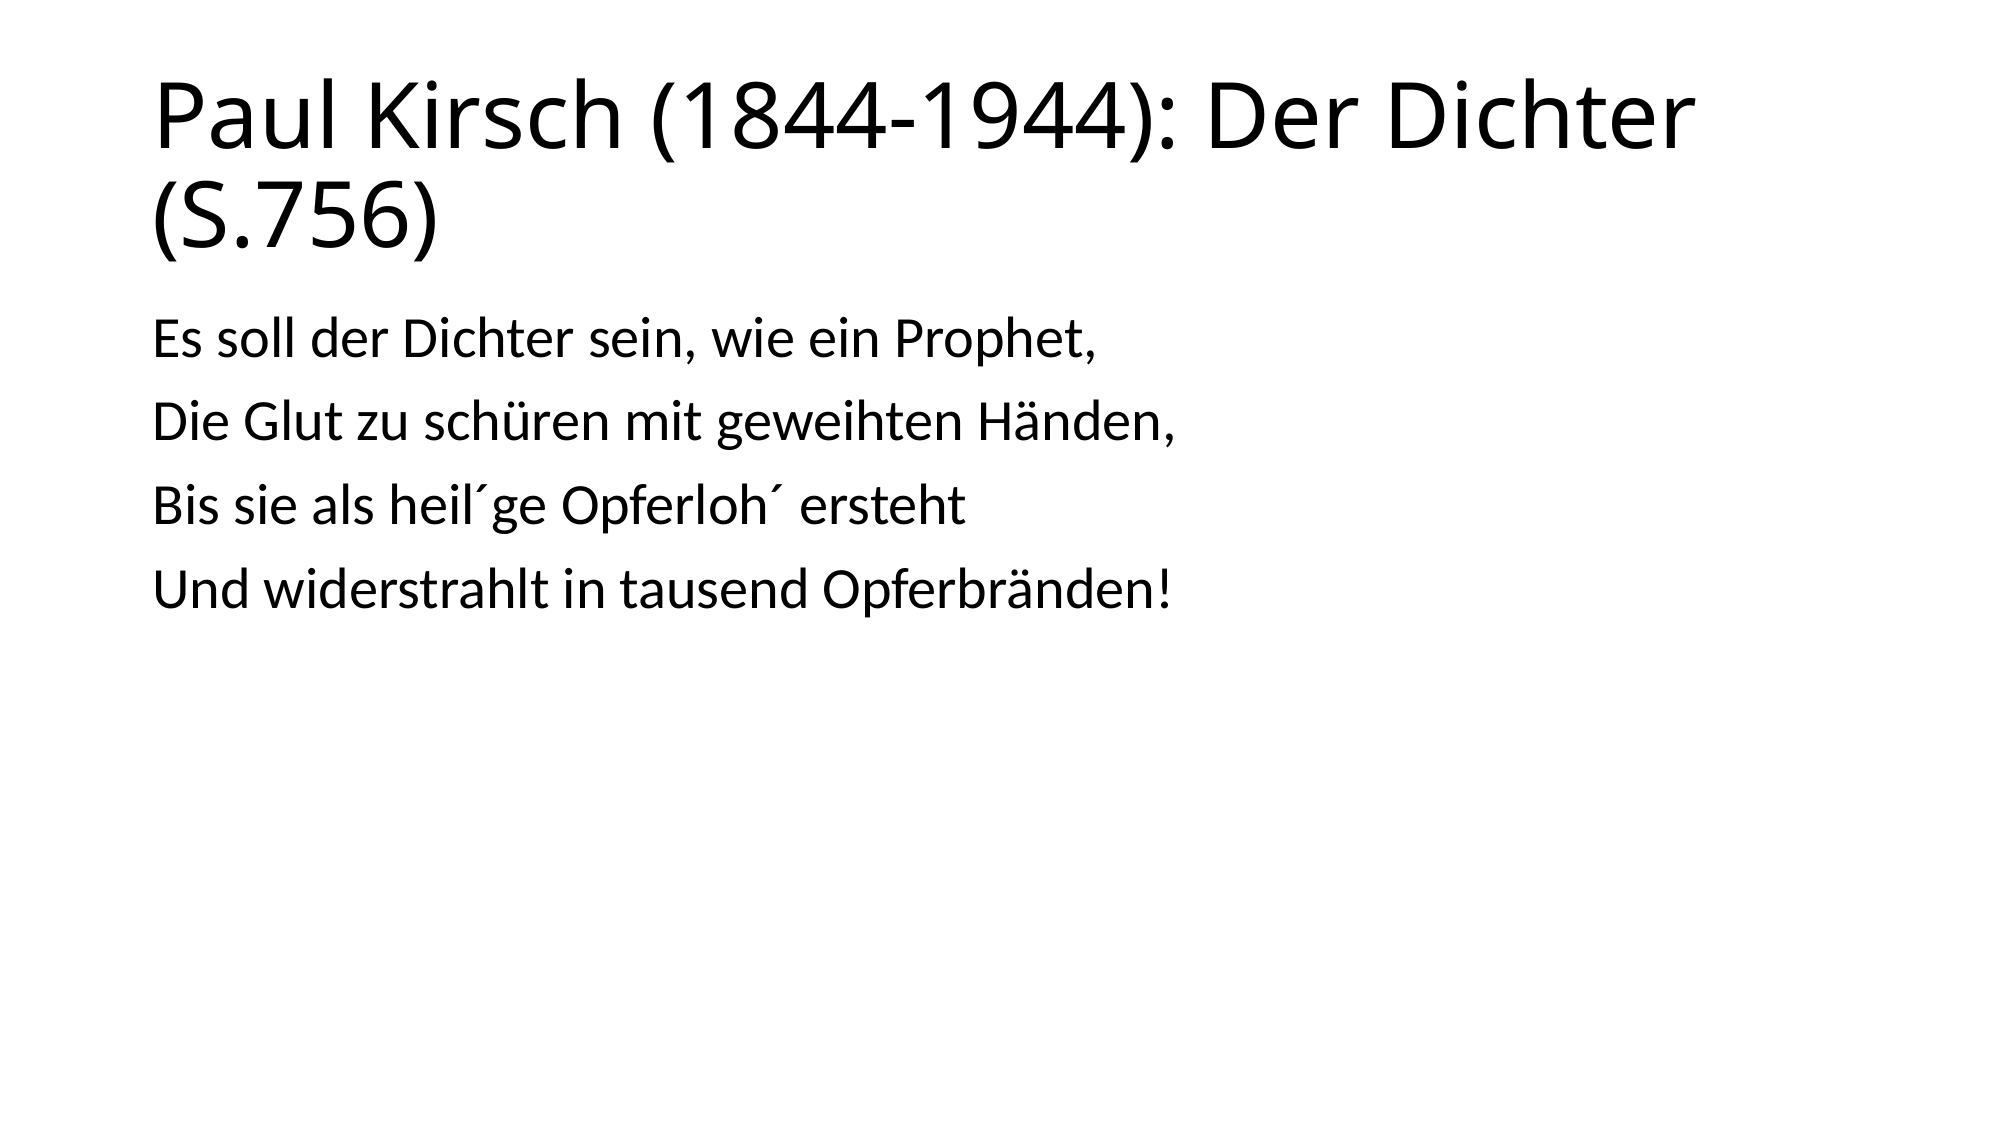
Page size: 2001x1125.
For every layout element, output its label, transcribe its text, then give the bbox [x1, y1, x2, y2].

list Es soll der Dichter sein, wie ein Prophet, Die Glut zu schüren mit geweihten Händen, Bis sie als heil´ge Opferloh´ ersteht Und widerstrahlt in tausend Opferbränden! [137, 299, 1863, 1014]
title Paul Kirsch (1844-1944): Der Dichter (S.756) [137, 59, 1863, 278]
